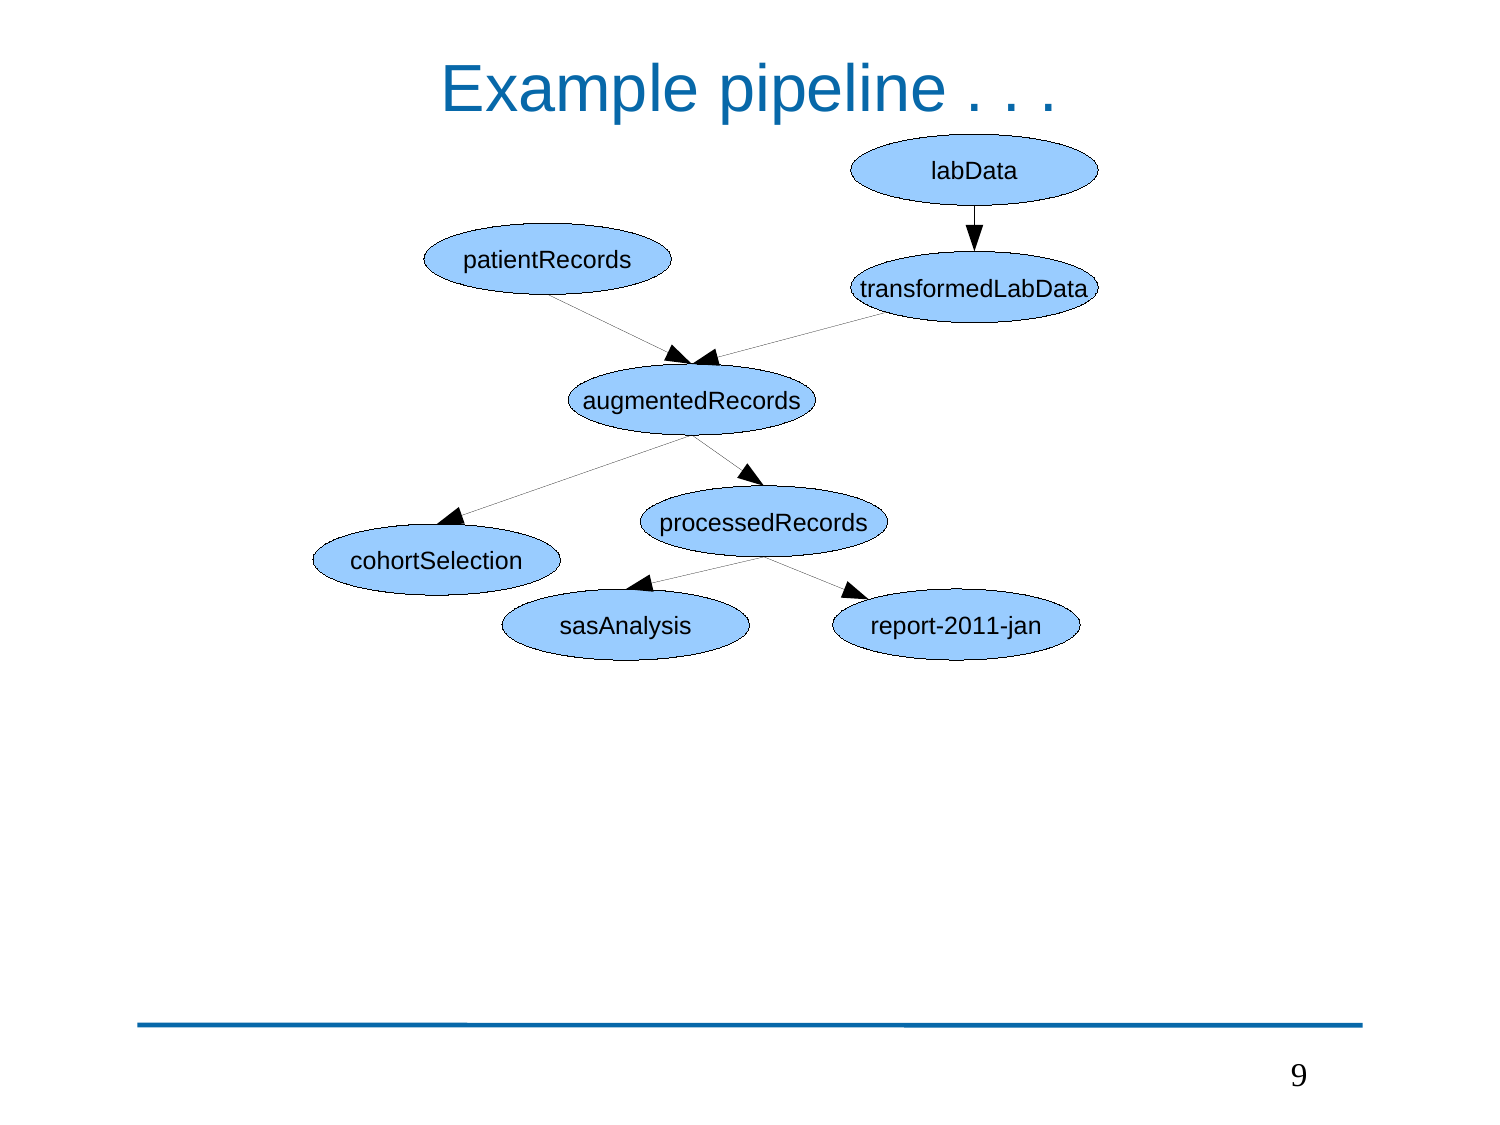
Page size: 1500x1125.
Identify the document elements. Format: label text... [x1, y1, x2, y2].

text_box augmentedRecords [568, 364, 816, 436]
text_box report-2011-jan [832, 588, 1081, 661]
text_box sasAnalysis [501, 589, 750, 661]
text_box transformedLabData [850, 251, 1099, 323]
title Example pipeline . . . [0, 6, 1500, 149]
text_box processedRecords [640, 485, 888, 557]
text_box patientRecords [423, 223, 672, 295]
text_box labData [850, 134, 1099, 206]
text_box cohortSelection [312, 524, 561, 596]
